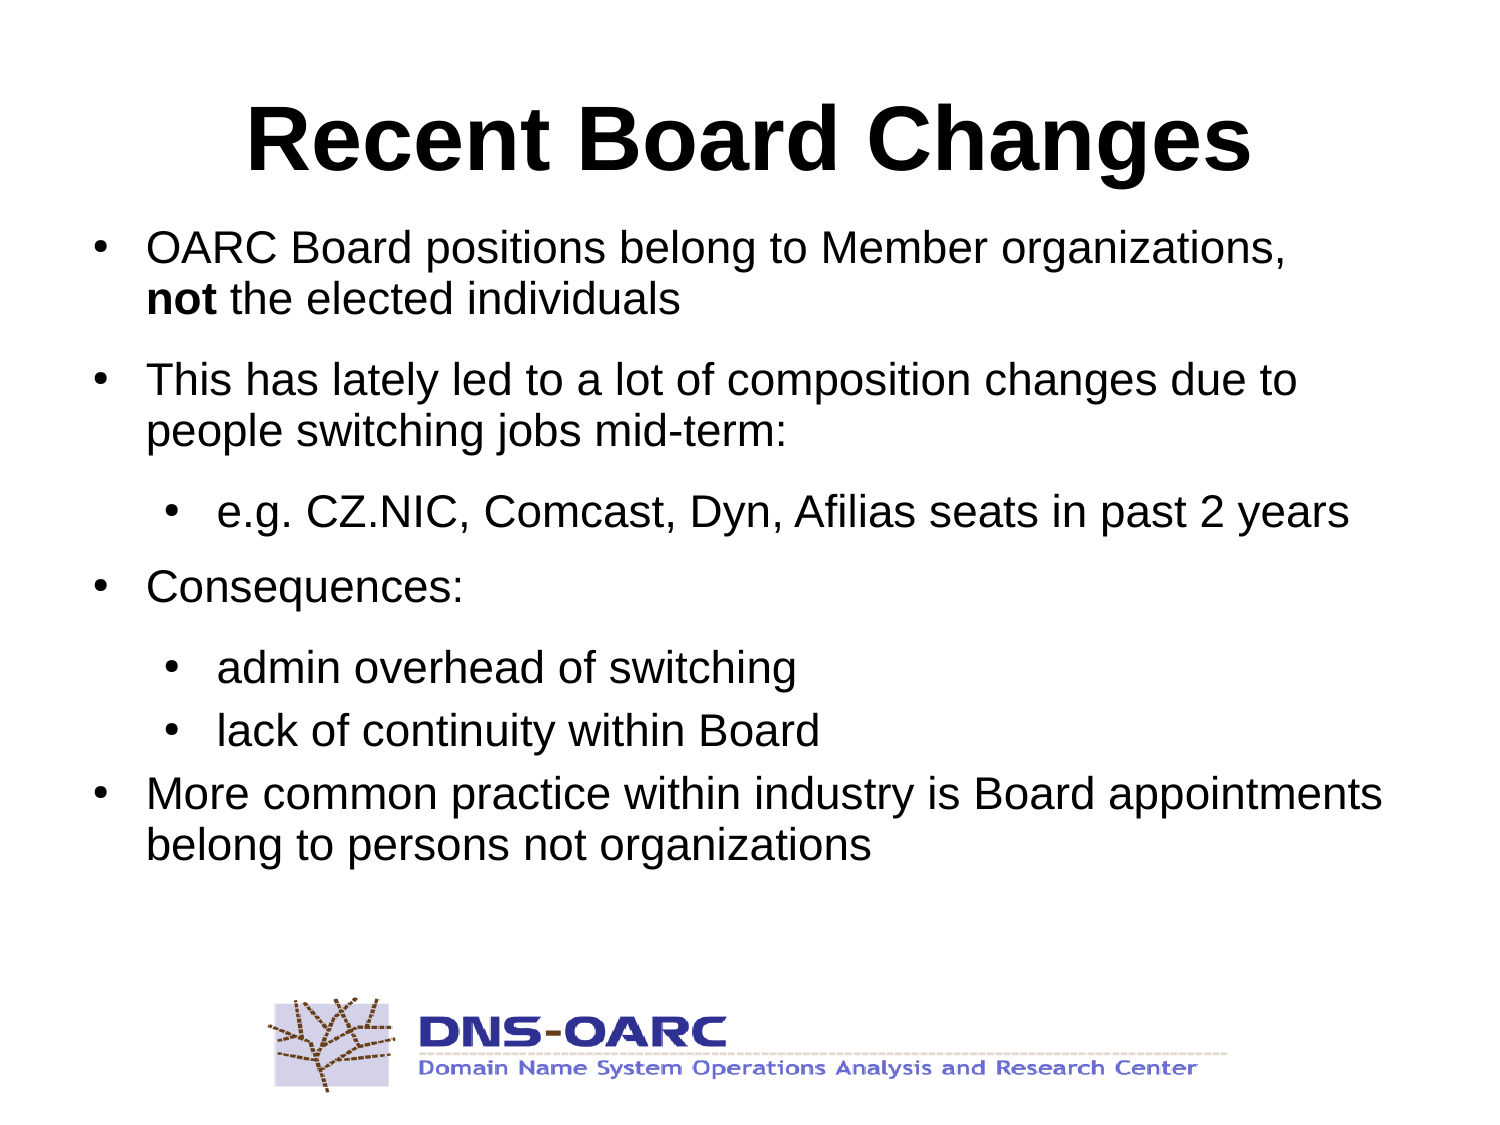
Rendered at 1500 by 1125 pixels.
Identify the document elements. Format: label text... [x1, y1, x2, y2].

list OARC Board positions belong to Member organizations, not the elected individuals This has lately led to a lot of composition changes due to people switching jobs mid-term: e.g. CZ.NIC, Comcast, Dyn, Afilias seats in past 2 years Consequences: admin overhead of switching lack of continuity within Board More common practice within industry is Board appointments belong to persons not organizations [75, 221, 1425, 928]
title Recent Board Changes [75, 44, 1425, 221]
picture [214, 991, 1259, 1099]
